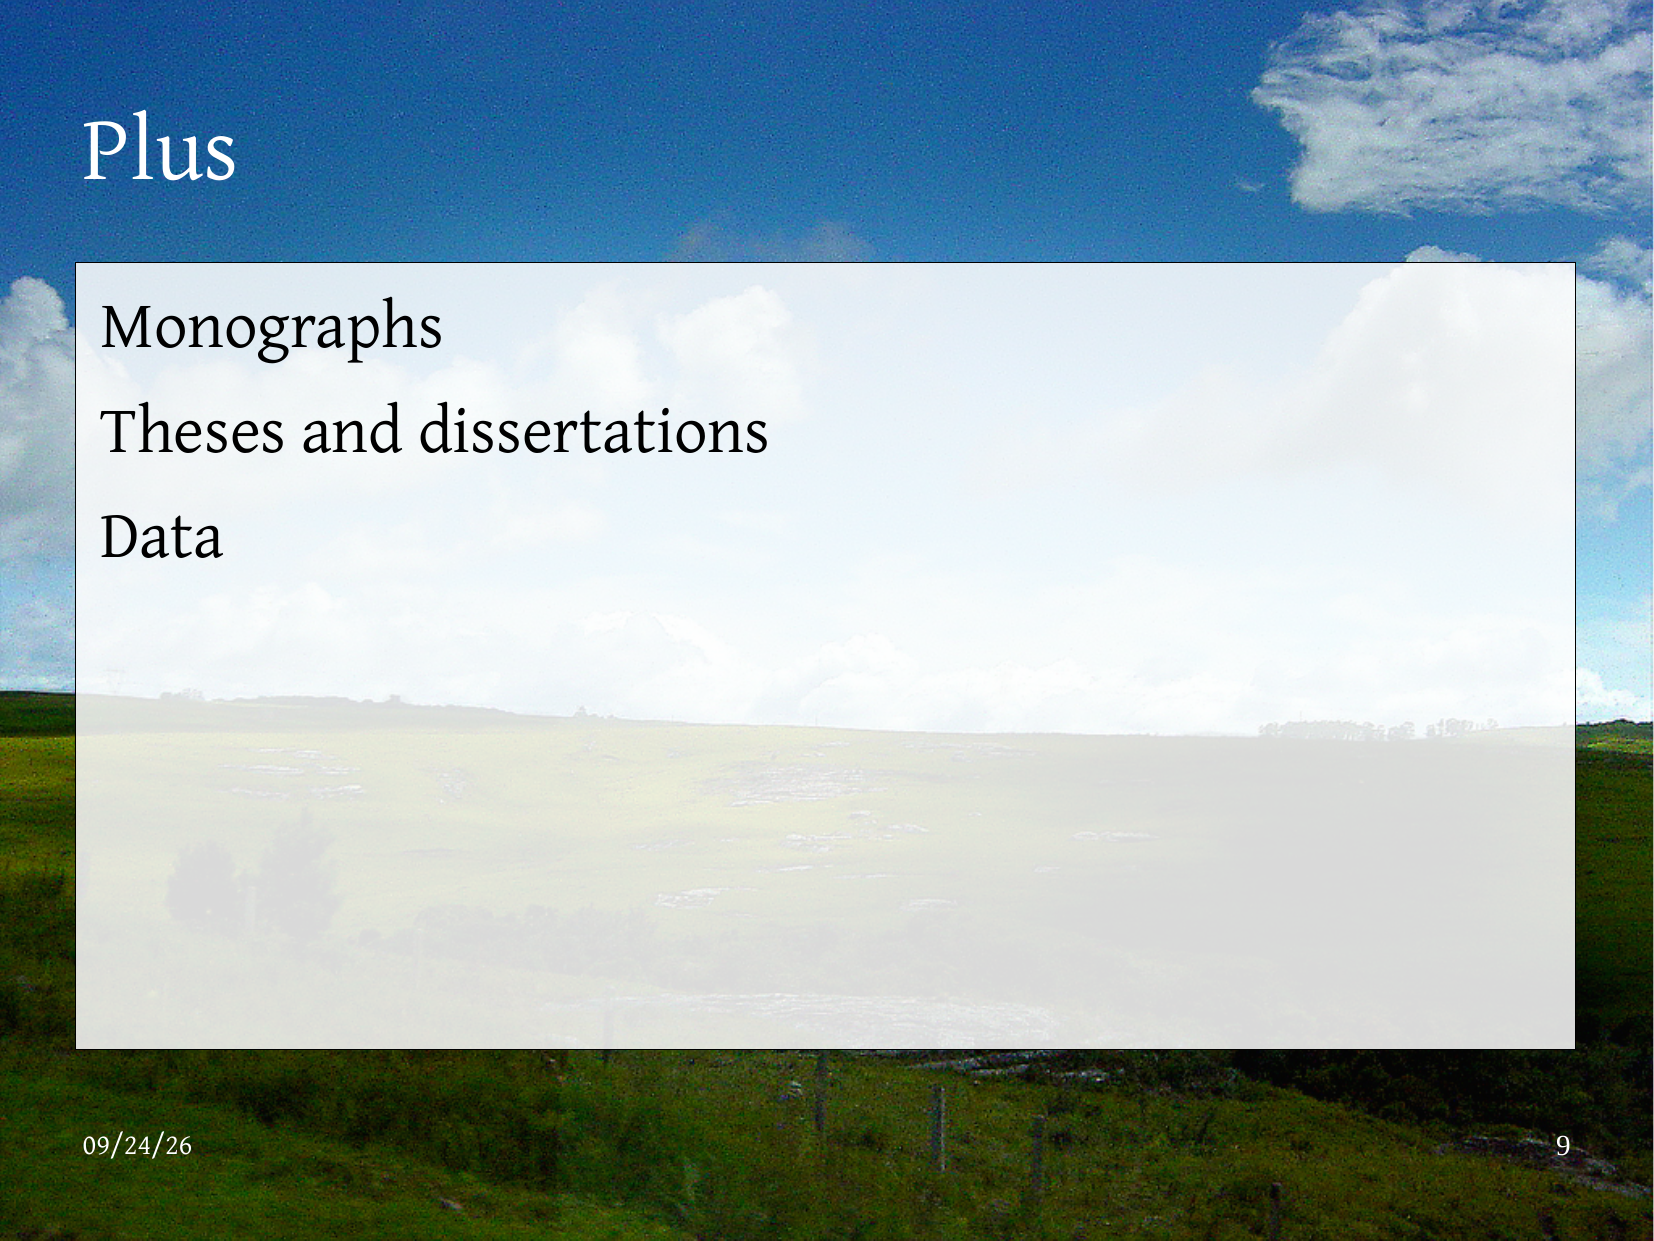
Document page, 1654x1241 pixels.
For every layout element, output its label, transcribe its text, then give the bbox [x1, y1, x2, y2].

list Monographs Theses and dissertations Data [82, 290, 1571, 1094]
title Plus [82, 56, 1571, 250]
picture [0, 0, 1654, 1241]
